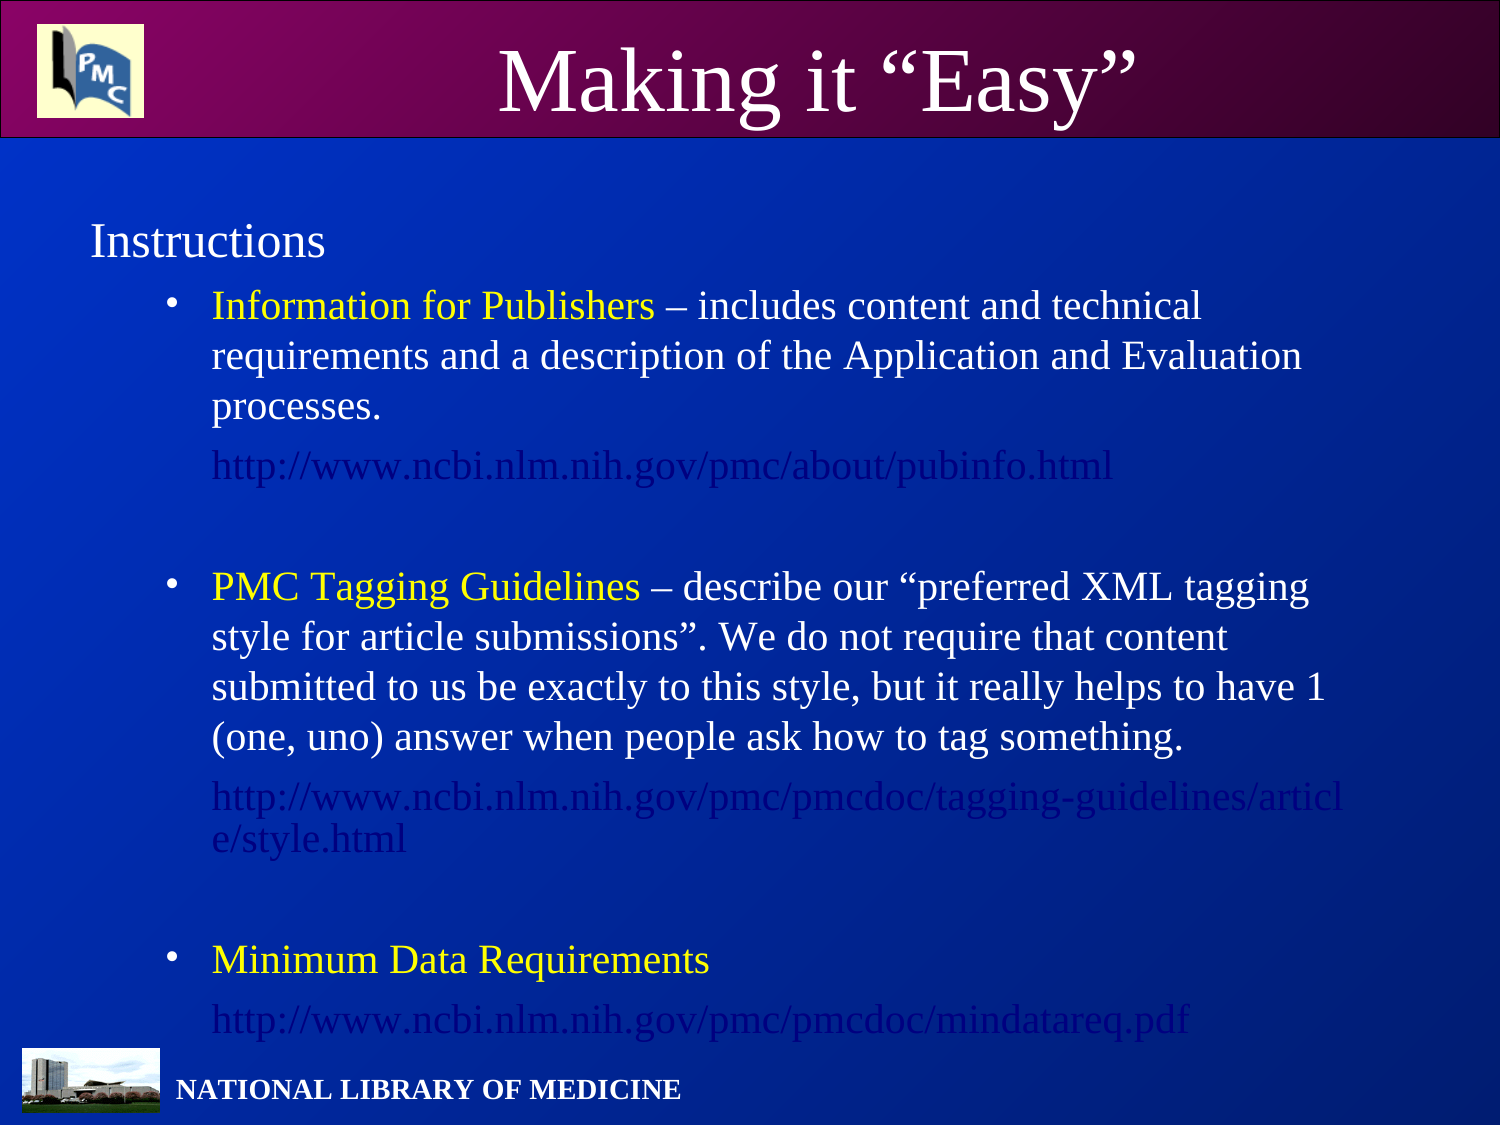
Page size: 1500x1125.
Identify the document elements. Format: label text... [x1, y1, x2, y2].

picture [22, 1048, 160, 1113]
list Instructions Information for Publishers – includes content and technical requirements and a description of the Application and Evaluation processes. http://www.ncbi.nlm.nih.gov/pmc/about/pubinfo.html PMC Tagging Guidelines – describe our “preferred XML tagging style for article submissions”. We do not require that content submitted to us be exactly to this style, but it really helps to have 1 (one, uno) answer when people ask how to tag something. http://www.ncbi.nlm.nih.gov/pmc/pmcdoc/tagging-guidelines/article/style.html Minimum Data Requirements http://www.ncbi.nlm.nih.gov/pmc/pmcdoc/mindatareq.pdf [75, 199, 1363, 1069]
title Making it “Easy” [174, 11, 1463, 138]
